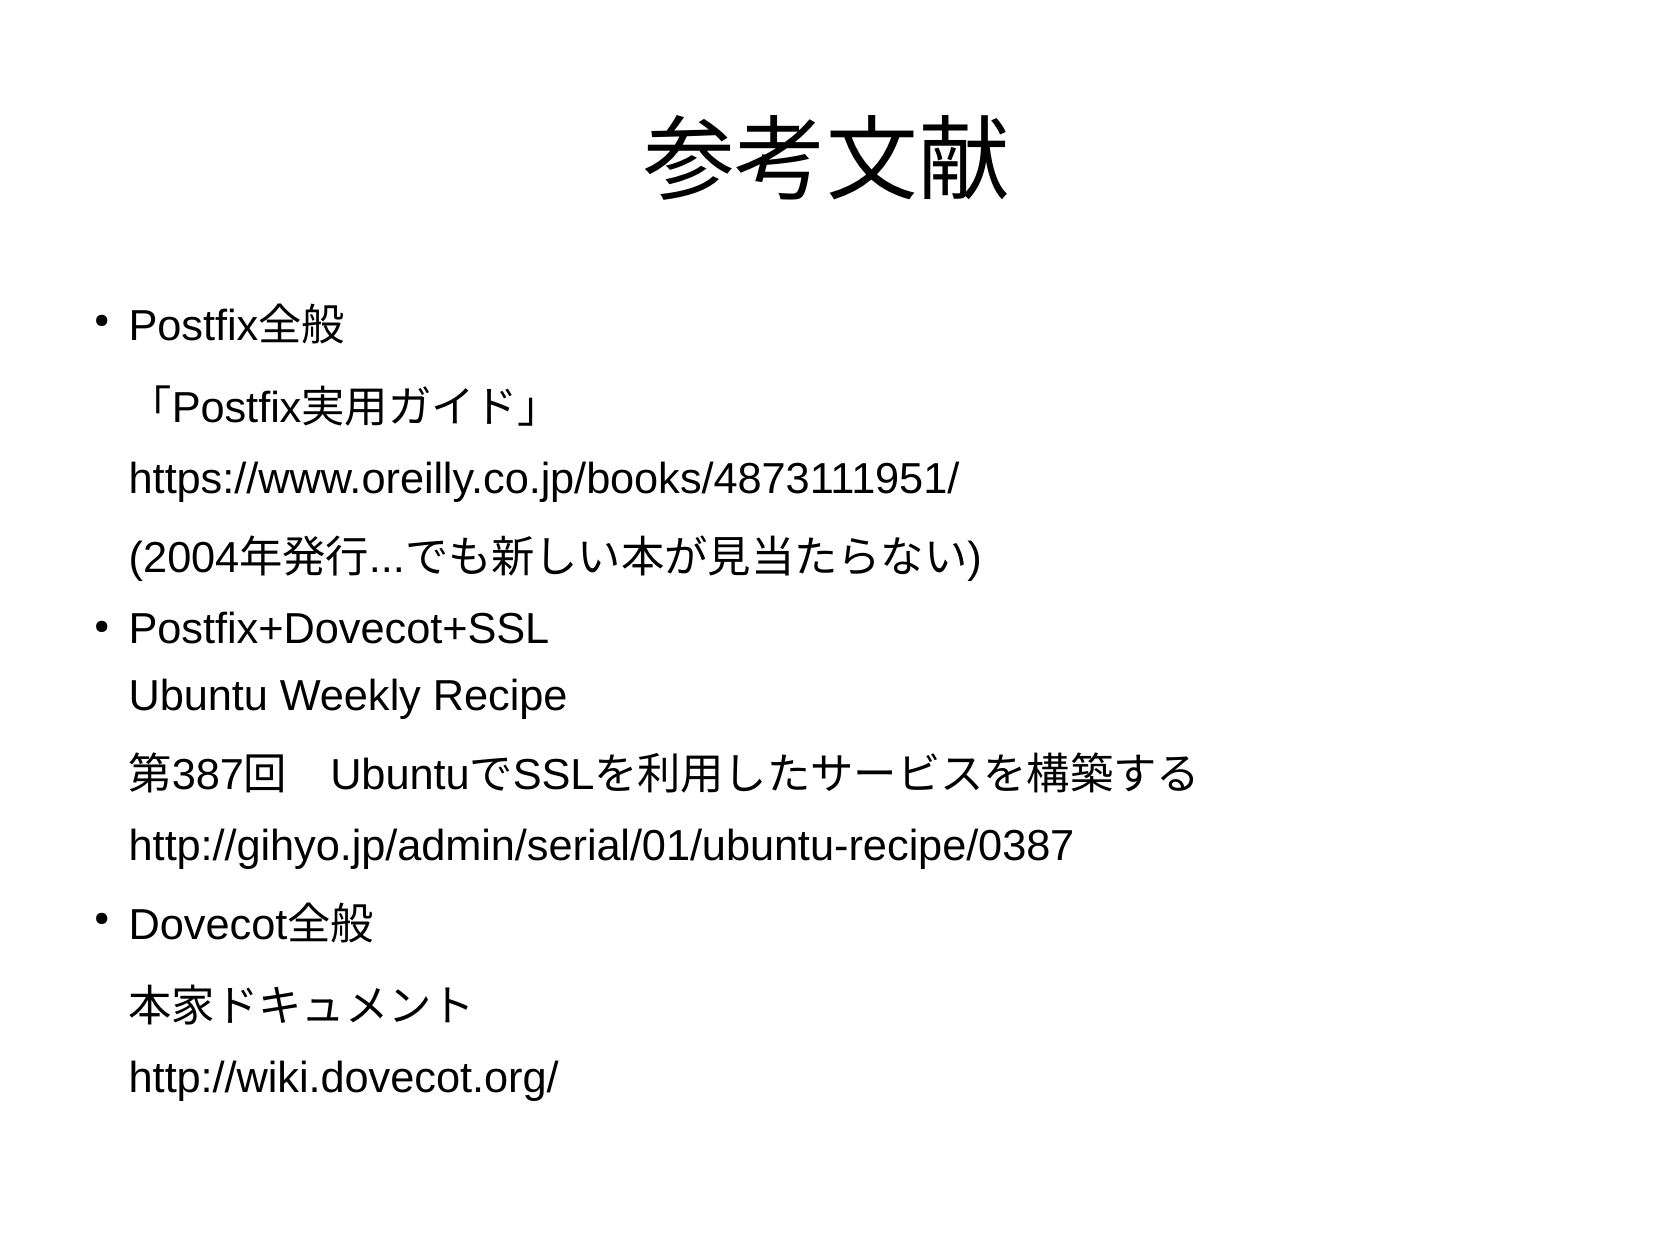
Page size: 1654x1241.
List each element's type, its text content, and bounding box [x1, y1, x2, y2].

title 参考文献 [82, 49, 1571, 257]
list Postfix全般 「Postfix実用ガイド」 https://www.oreilly.co.jp/books/4873111951/ (2004年発行...でも新しい本が見当たらない) Postfix+Dovecot+SSL Ubuntu Weekly Recipe 第387回 UbuntuでSSLを利用したサービスを構築する http://gihyo.jp/admin/serial/01/ubuntu-recipe/0387 Dovecot全般 本家ドキュメント http://wiki.dovecot.org/ [82, 290, 1571, 1111]
